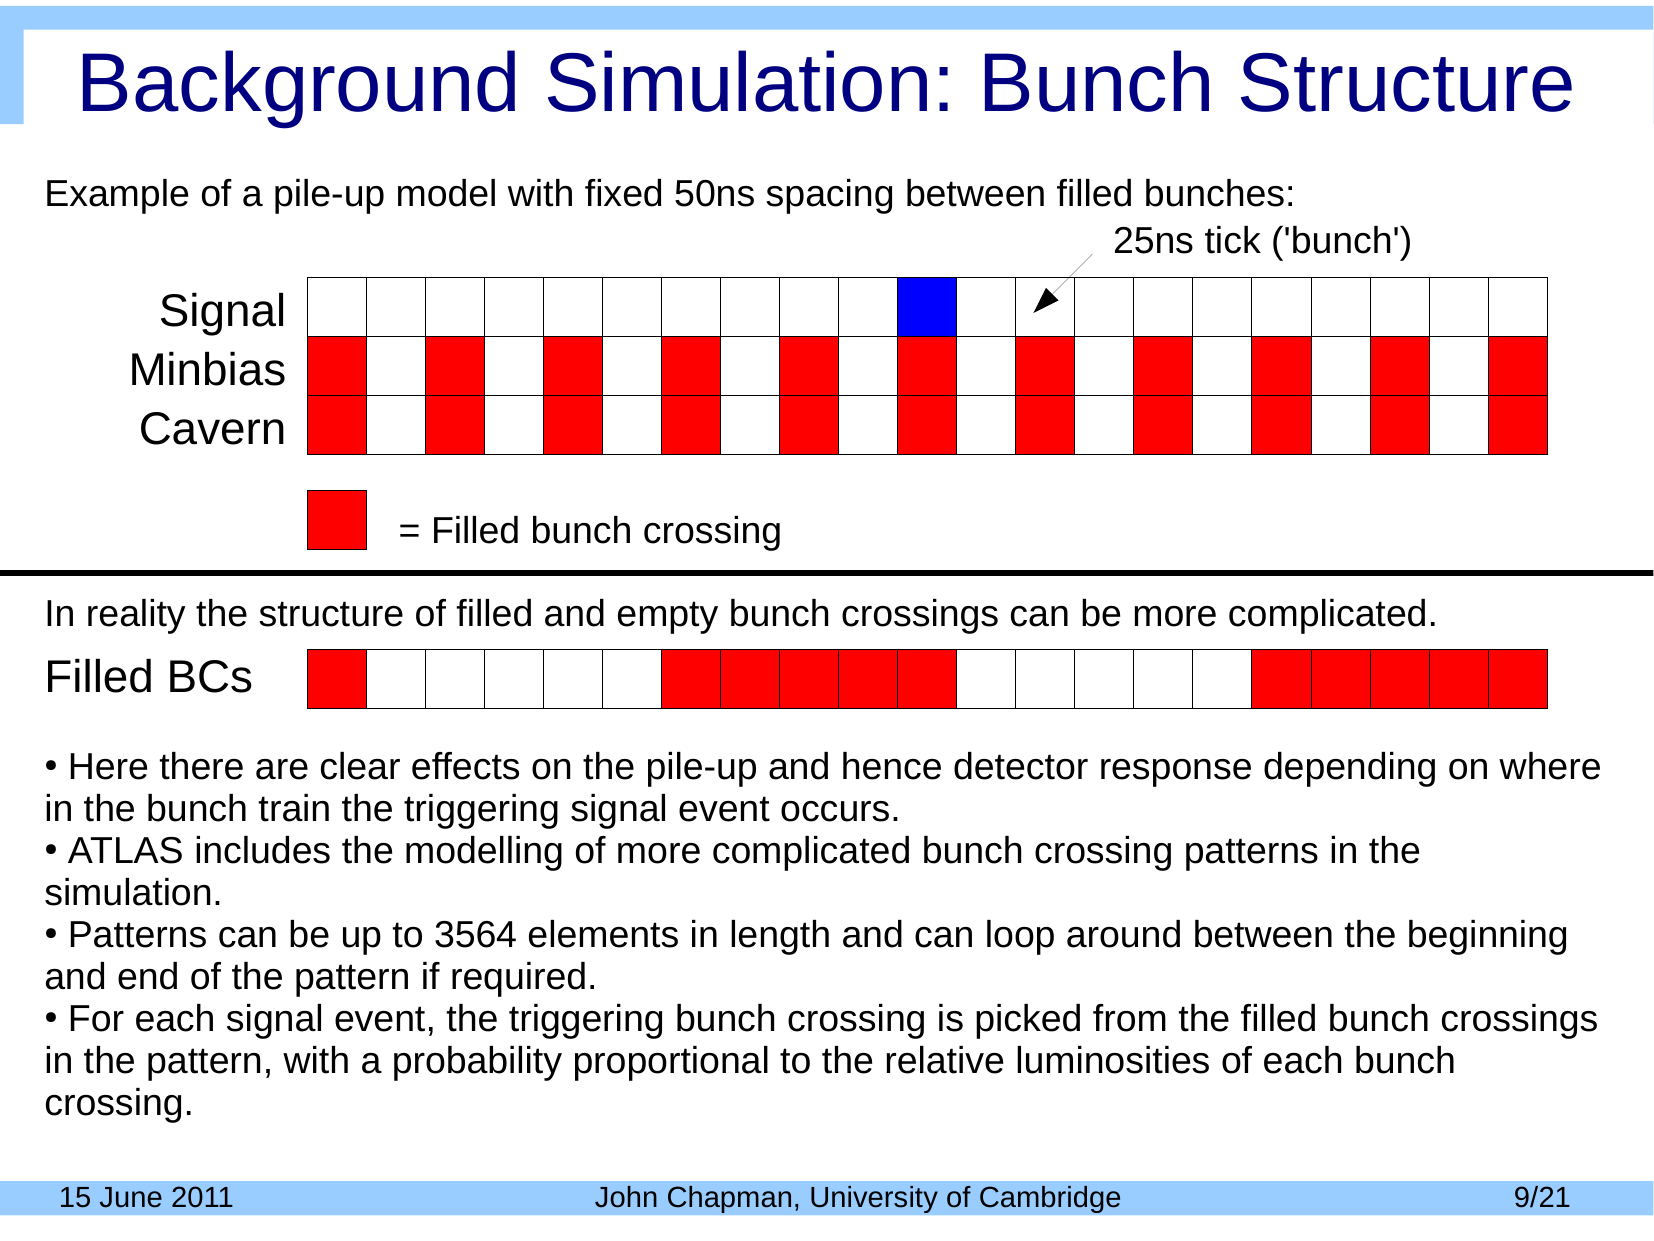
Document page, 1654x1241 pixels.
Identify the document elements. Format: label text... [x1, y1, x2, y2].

text_box Example of a pile-up model with fixed 50ns spacing between filled bunches: [29, 165, 1329, 223]
text_box [425, 337, 484, 455]
text_box [1015, 337, 1074, 455]
text_box In reality the structure of filled and empty bunch crossings can be more complicated. [29, 584, 1625, 642]
text_box Minbias [94, 336, 302, 395]
text_box [543, 337, 602, 455]
text_box [1370, 337, 1429, 455]
title Background Simulation: Bunch Structure [0, 23, 1654, 142]
text_box [1488, 337, 1548, 455]
text_box [661, 649, 956, 709]
text_box 25ns tick ('bunch') [1098, 212, 1512, 270]
text_box = Filled bunch crossing [383, 501, 857, 559]
text_box Cavern [94, 395, 302, 462]
text_box [307, 649, 366, 709]
text_box [1133, 337, 1192, 455]
text_box [1251, 337, 1311, 455]
text_box [661, 337, 720, 455]
text_box Here there are clear effects on the pile-up and hence detector response depending on where in the bunch train the triggering signal event occurs. ATLAS includes the modelling of more complicated bunch crossing patterns in the simulation. Patterns can be up to 3564 elements in length and can loop around between the beginning and end of the pattern if required. For each signal event, the triggering bunch crossing is picked from the filled bunch crossings in the pattern, with a probability proportional to the relative luminosities of each bunch crossing. [29, 738, 1625, 1090]
text_box [1251, 649, 1548, 709]
text_box Signal [129, 277, 302, 344]
text_box [307, 337, 366, 455]
text_box Filled BCs [29, 643, 296, 710]
text_box [897, 277, 956, 455]
text_box [307, 490, 367, 550]
text_box [779, 337, 838, 455]
